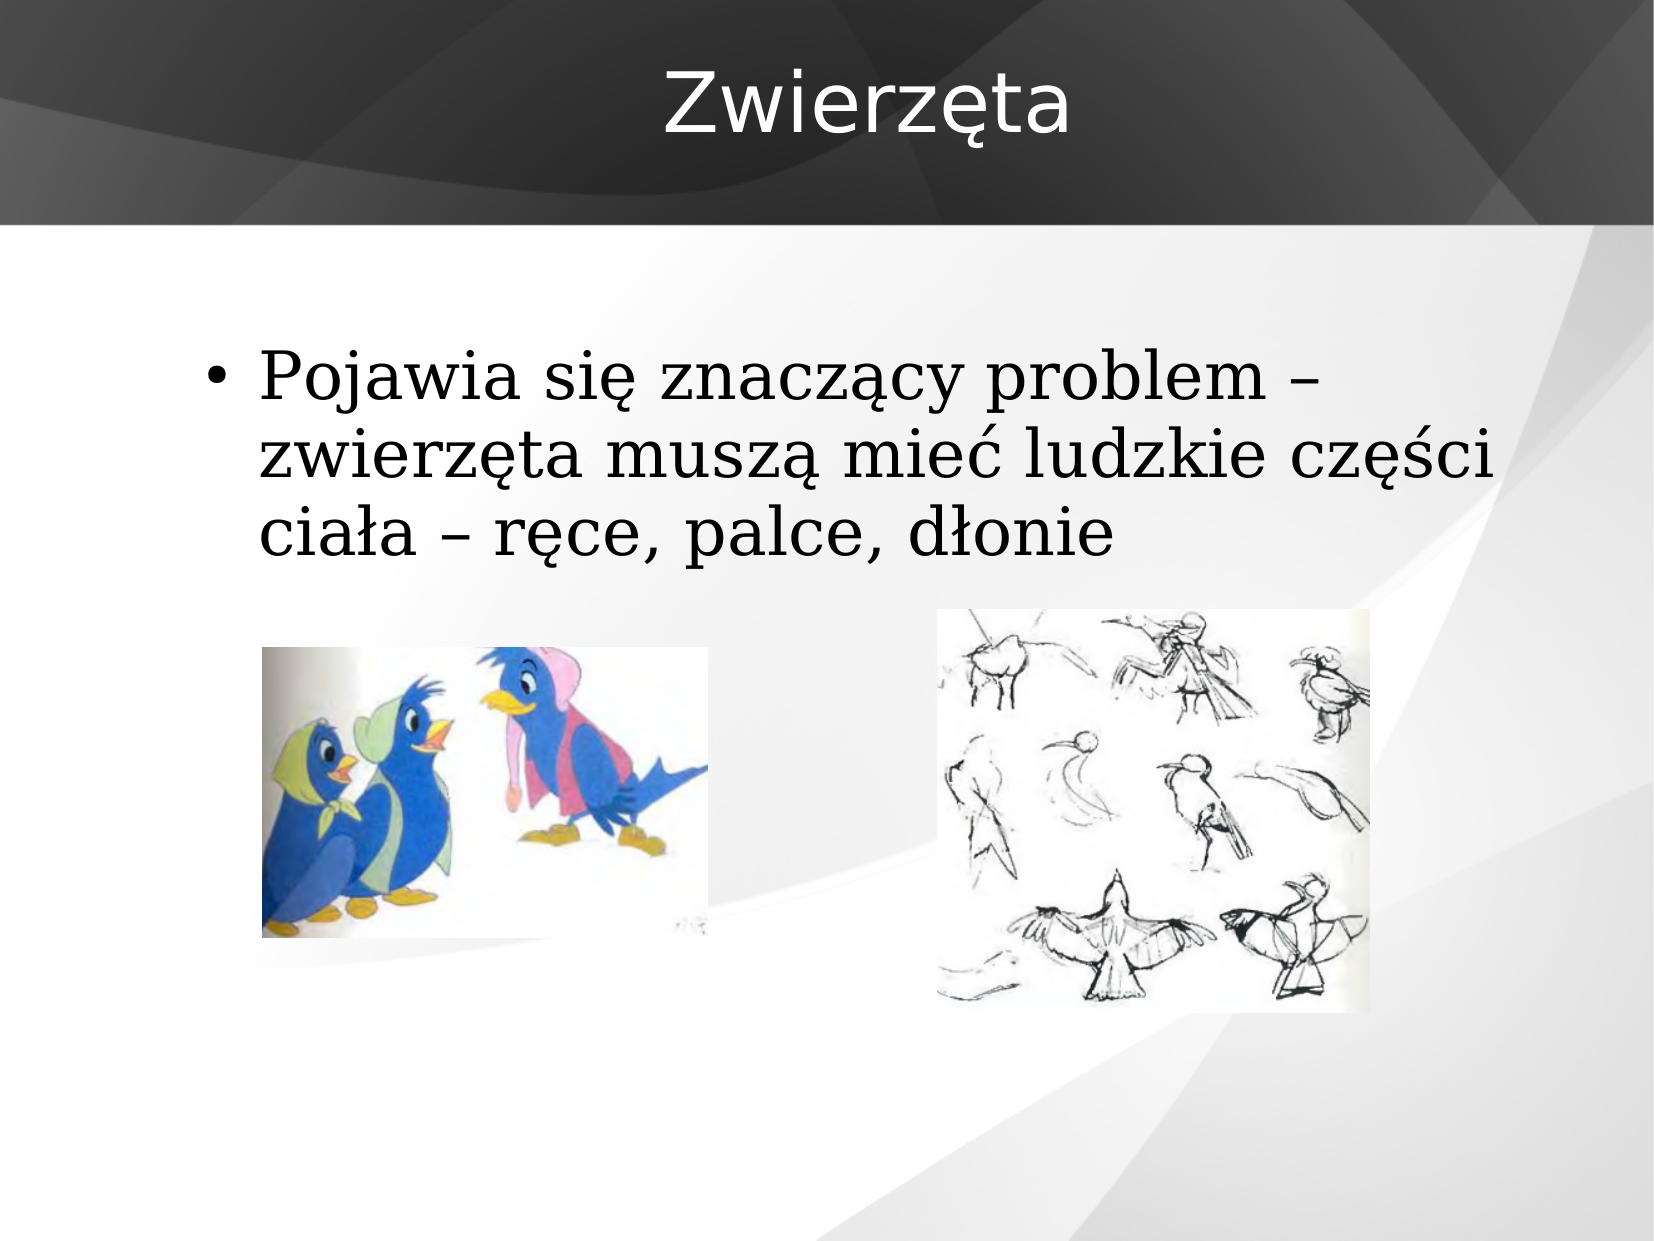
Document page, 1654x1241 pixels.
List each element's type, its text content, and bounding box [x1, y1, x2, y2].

list Pojawia się znaczący problem – zwierzęta muszą mieć ludzkie części ciała – ręce, palce, dłonie [187, 337, 1538, 1013]
picture [0, 0, 1654, 1241]
title Zwierzęta [124, 0, 1613, 208]
